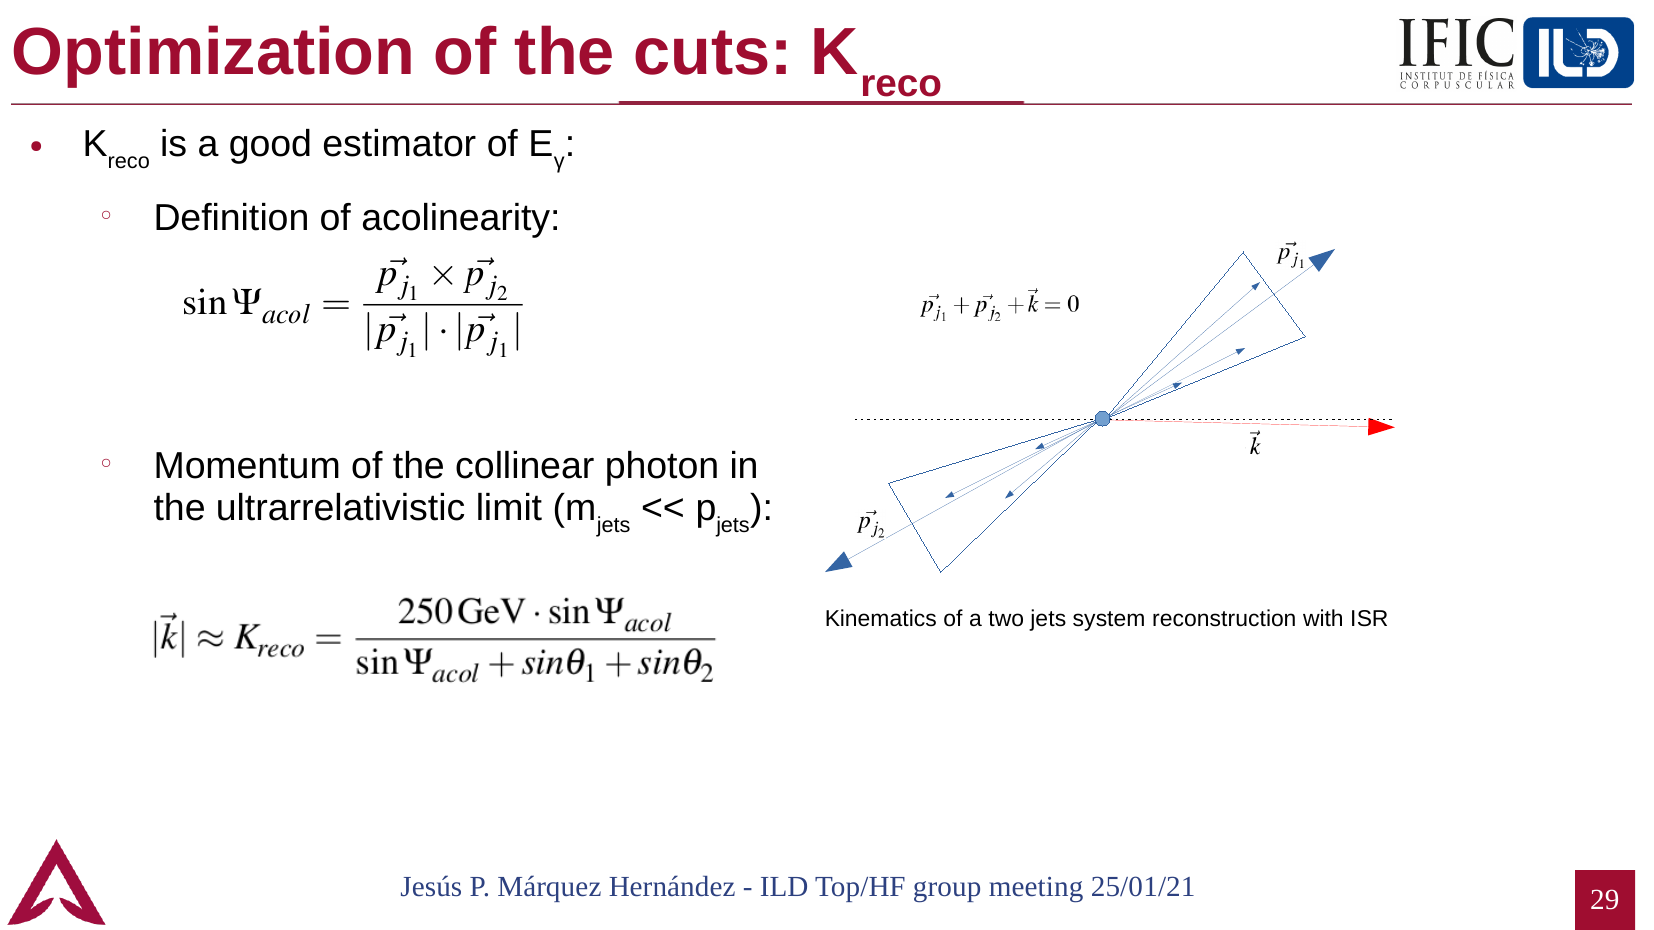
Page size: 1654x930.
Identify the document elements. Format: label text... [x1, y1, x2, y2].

picture [1500, 16, 1517, 92]
picture [1245, 427, 1266, 457]
text_box Kinematics of a two jets system reconstruction with ISR [810, 598, 1426, 661]
picture [915, 284, 1081, 324]
picture [1500, 101, 1632, 105]
picture [178, 247, 526, 360]
list Kreco is a good estimator of Eγ: Definition of acolinearity: Momentum of the collinear photon in the ultrarrelativistic limit (mjets << pjets): [11, 122, 781, 781]
picture [7, 839, 106, 925]
title Optimization of the cuts: Kreco [11, 14, 1500, 105]
picture [855, 509, 886, 539]
picture [148, 591, 721, 691]
picture [1522, 14, 1635, 90]
text_box [1095, 411, 1111, 427]
picture [1275, 240, 1306, 270]
